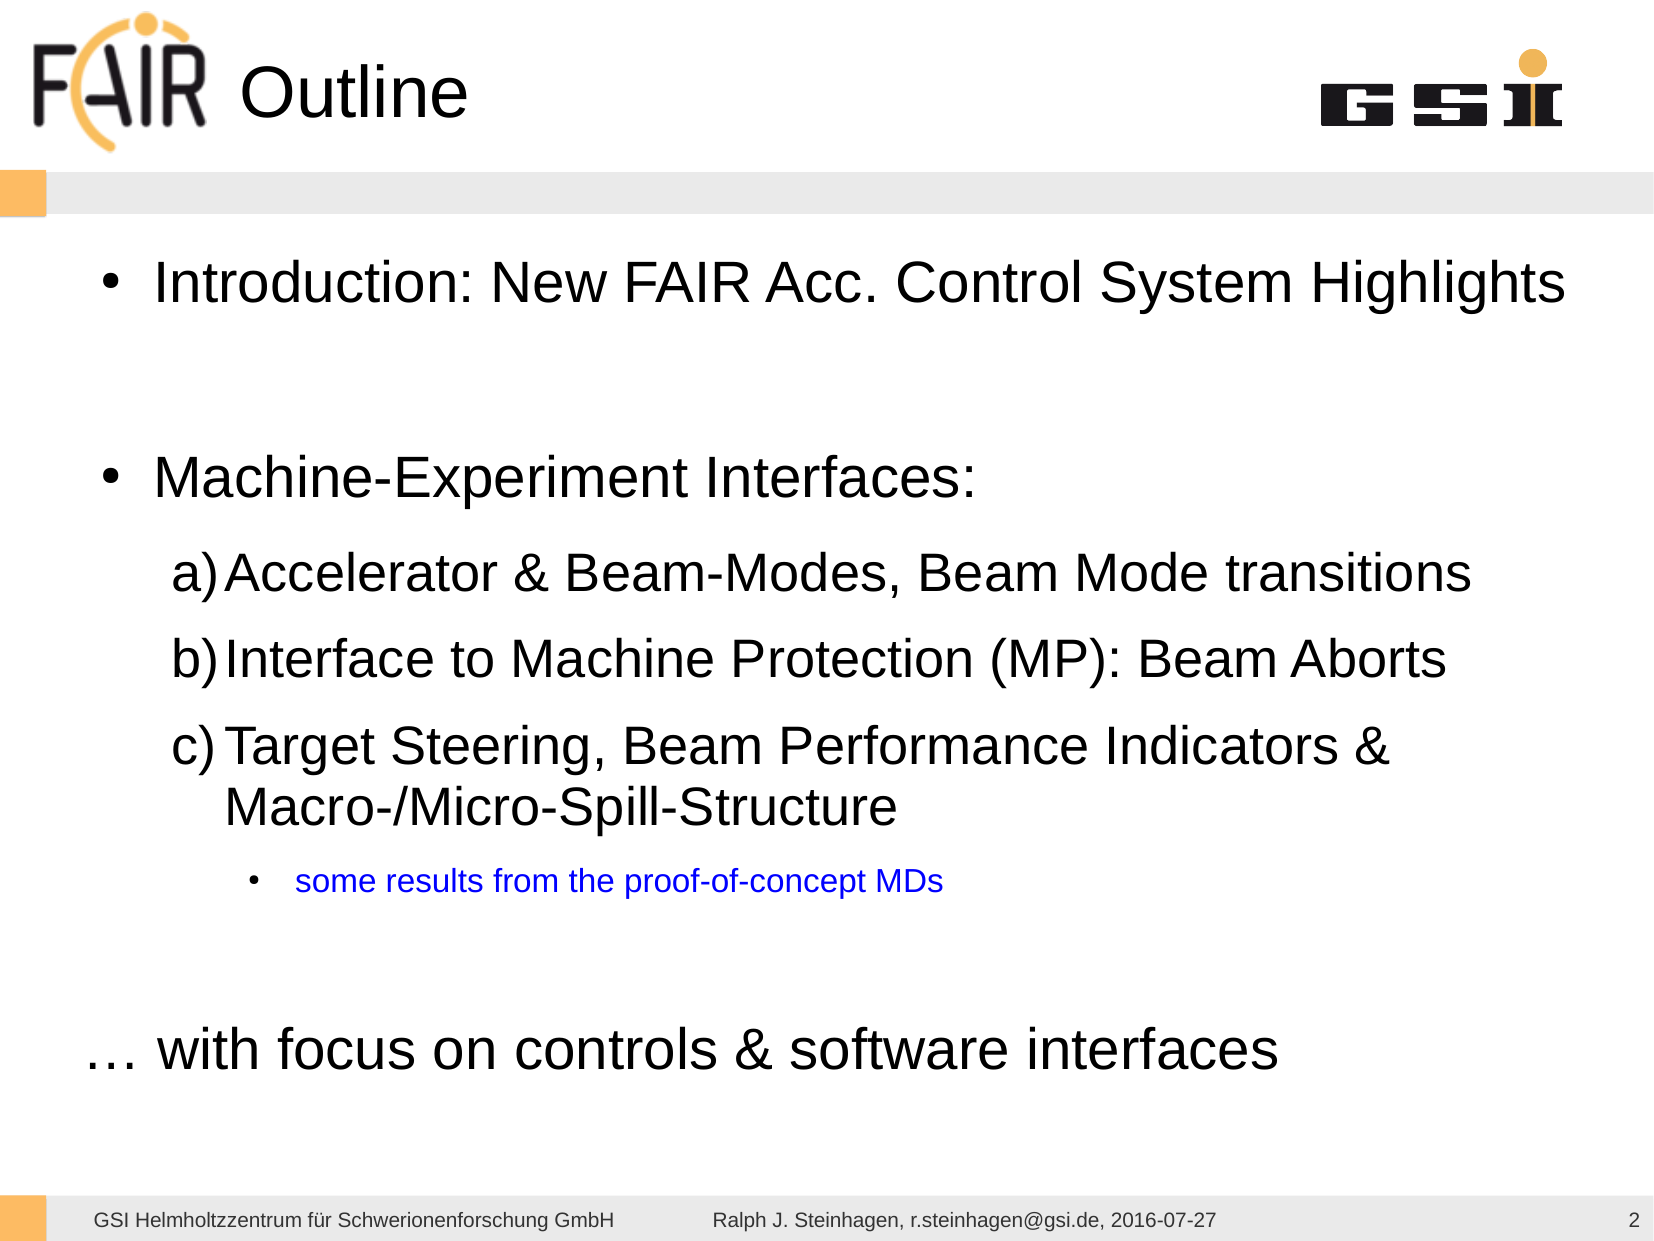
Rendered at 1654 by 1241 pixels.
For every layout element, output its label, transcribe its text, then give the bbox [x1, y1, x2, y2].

picture [1319, 46, 1564, 129]
picture [33, 10, 207, 155]
list Introduction: New FAIR Acc. Control System Highlights Machine-Experiment Interfaces: Accelerator & Beam-Modes, Beam Mode transitions Interface to Machine Protection (MP): Beam Aborts Target Steering, Beam Performance Indicators & Macro-/Micro-Spill-Structure some results from the proof-of-concept MDs … with focus on controls & software interfaces [82, 249, 1571, 1158]
title Outline [239, 23, 1301, 162]
